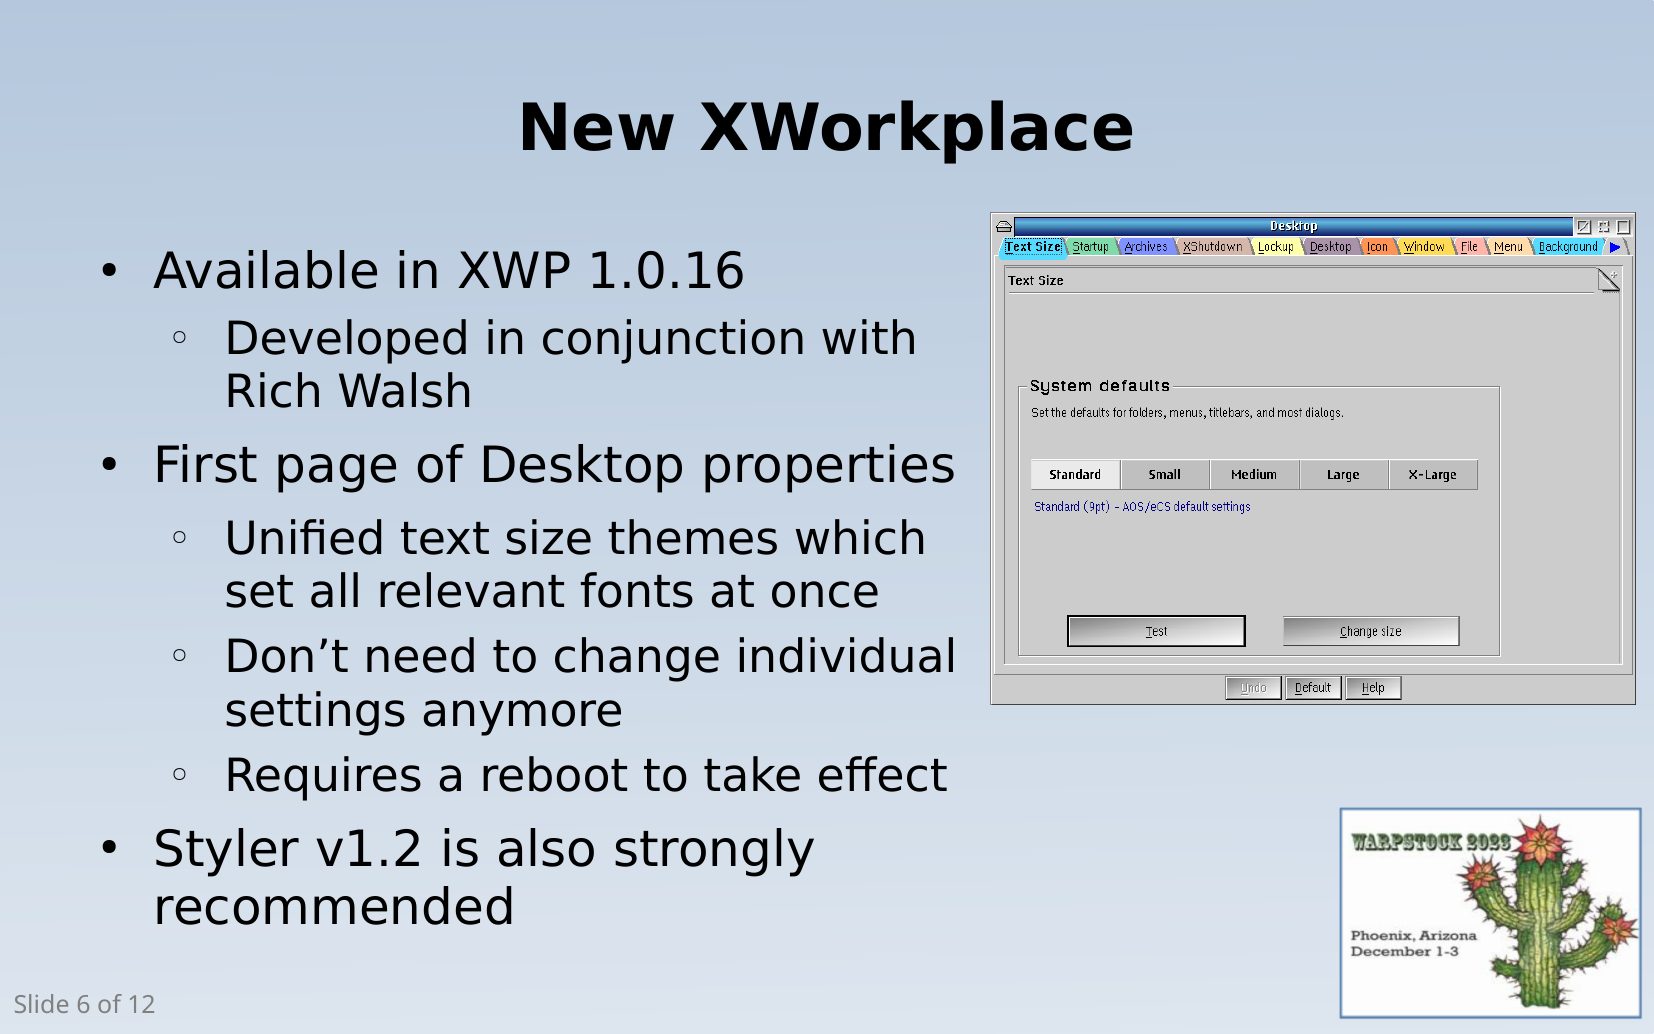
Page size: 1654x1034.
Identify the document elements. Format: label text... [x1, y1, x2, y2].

picture [990, 212, 1636, 705]
title New XWorkplace [82, 41, 1571, 214]
picture [1343, 811, 1639, 1015]
list Available in XWP 1.0.16 Developed in conjunction with Rich Walsh First page of Desktop properties Unified text size themes which set all relevant fonts at once Don’t need to change individual settings anymore Requires a reboot to take effect Styler v1.2 is also strongly recommended [82, 241, 975, 937]
